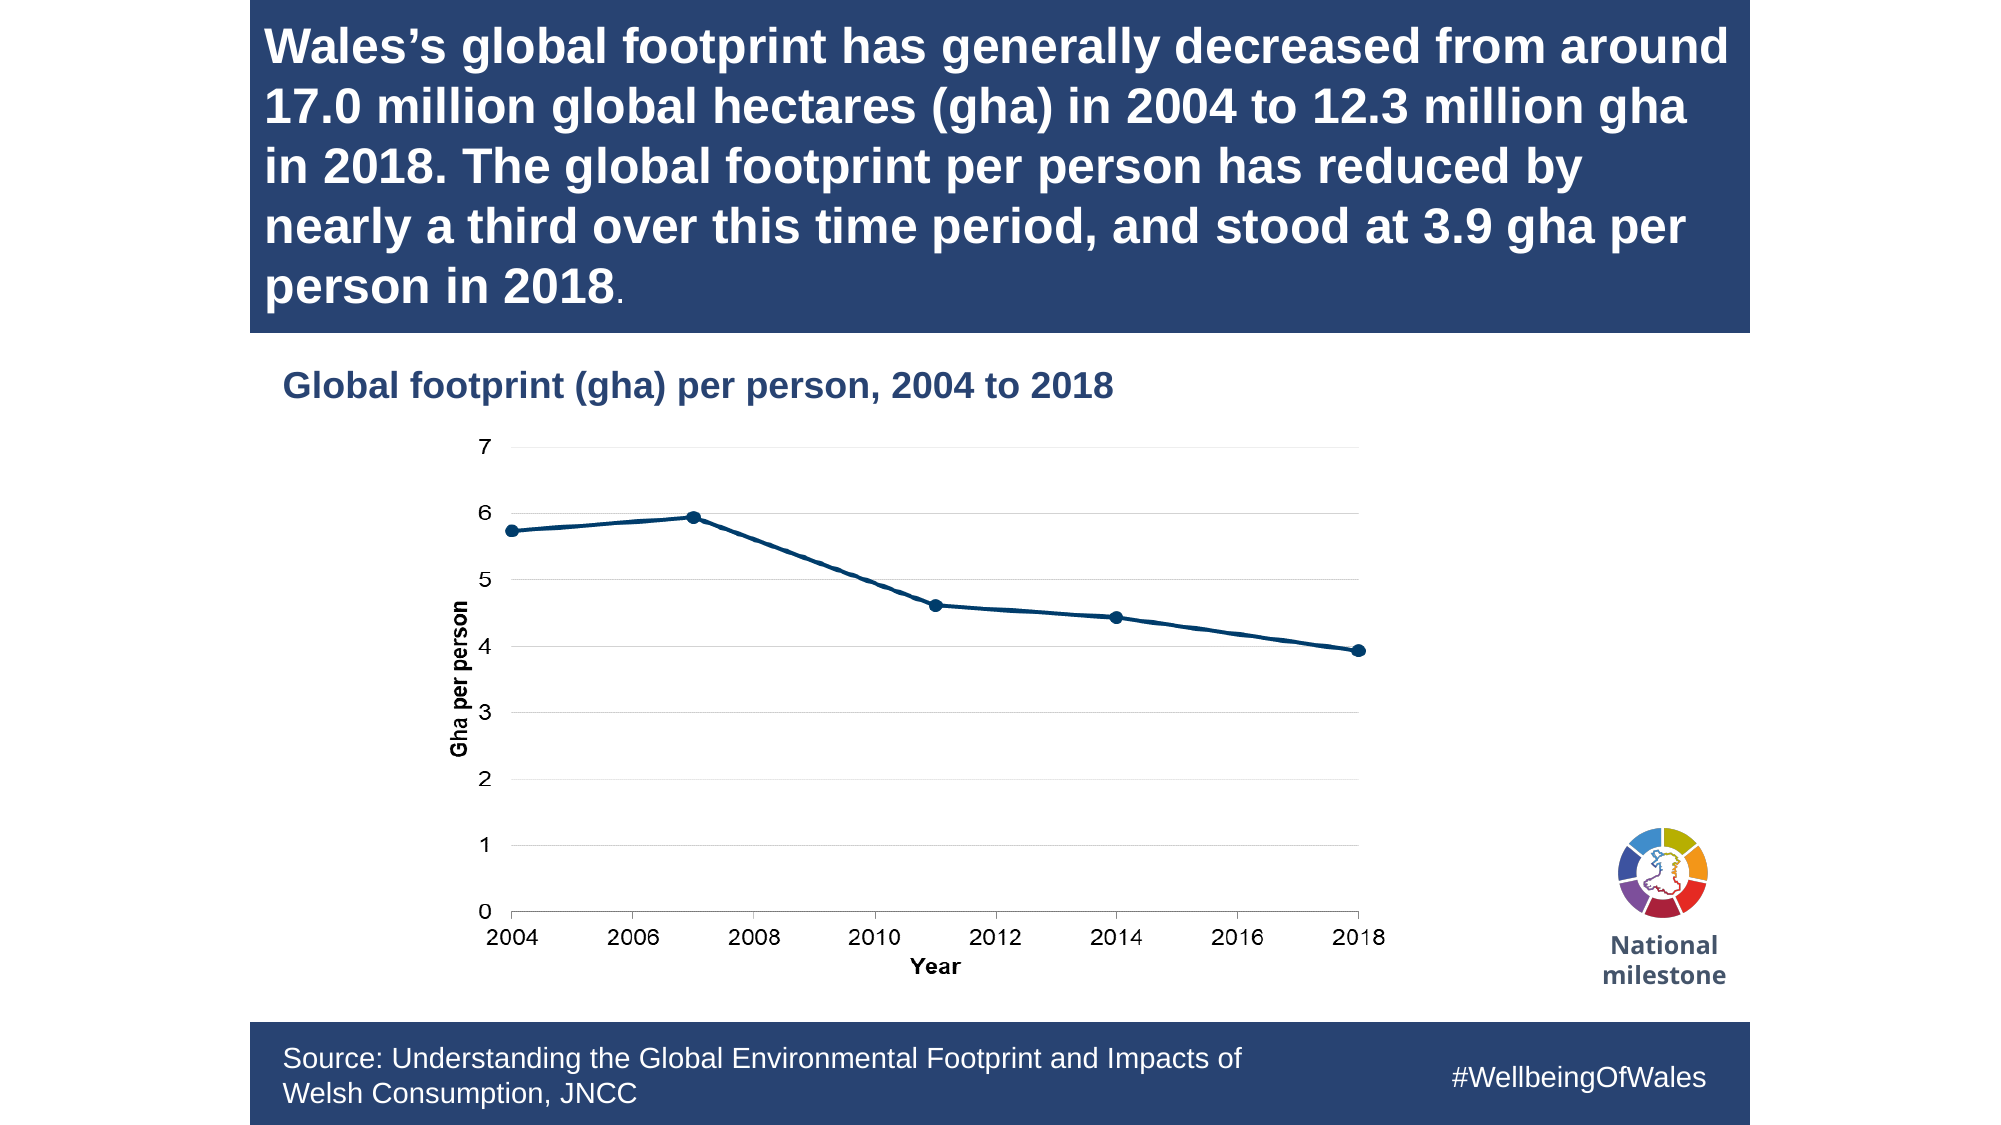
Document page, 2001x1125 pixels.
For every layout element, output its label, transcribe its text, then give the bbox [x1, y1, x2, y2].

text_box Global footprint (gha) per person, 2004 to 2018 [268, 354, 1213, 414]
text_box #WellbeingOfWales [1437, 1050, 1734, 1101]
title Wales’s global footprint has generally decreased from around 17.0 million global hectares (gha) in 2004 to 12.3 million gha in 2018. The global footprint per person has reduced by nearly a third over this time period, and stood at 3.9 gha per person in 2018. [249, 0, 1750, 332]
text_box Source: Understanding the Global Environmental Footprint and Impacts of Welsh Consumption, JNCC [267, 1032, 1308, 1083]
picture [421, 406, 1402, 999]
text_box [250, 1022, 1750, 1125]
picture [1618, 828, 1711, 918]
text_box National milestone [1566, 922, 1762, 999]
